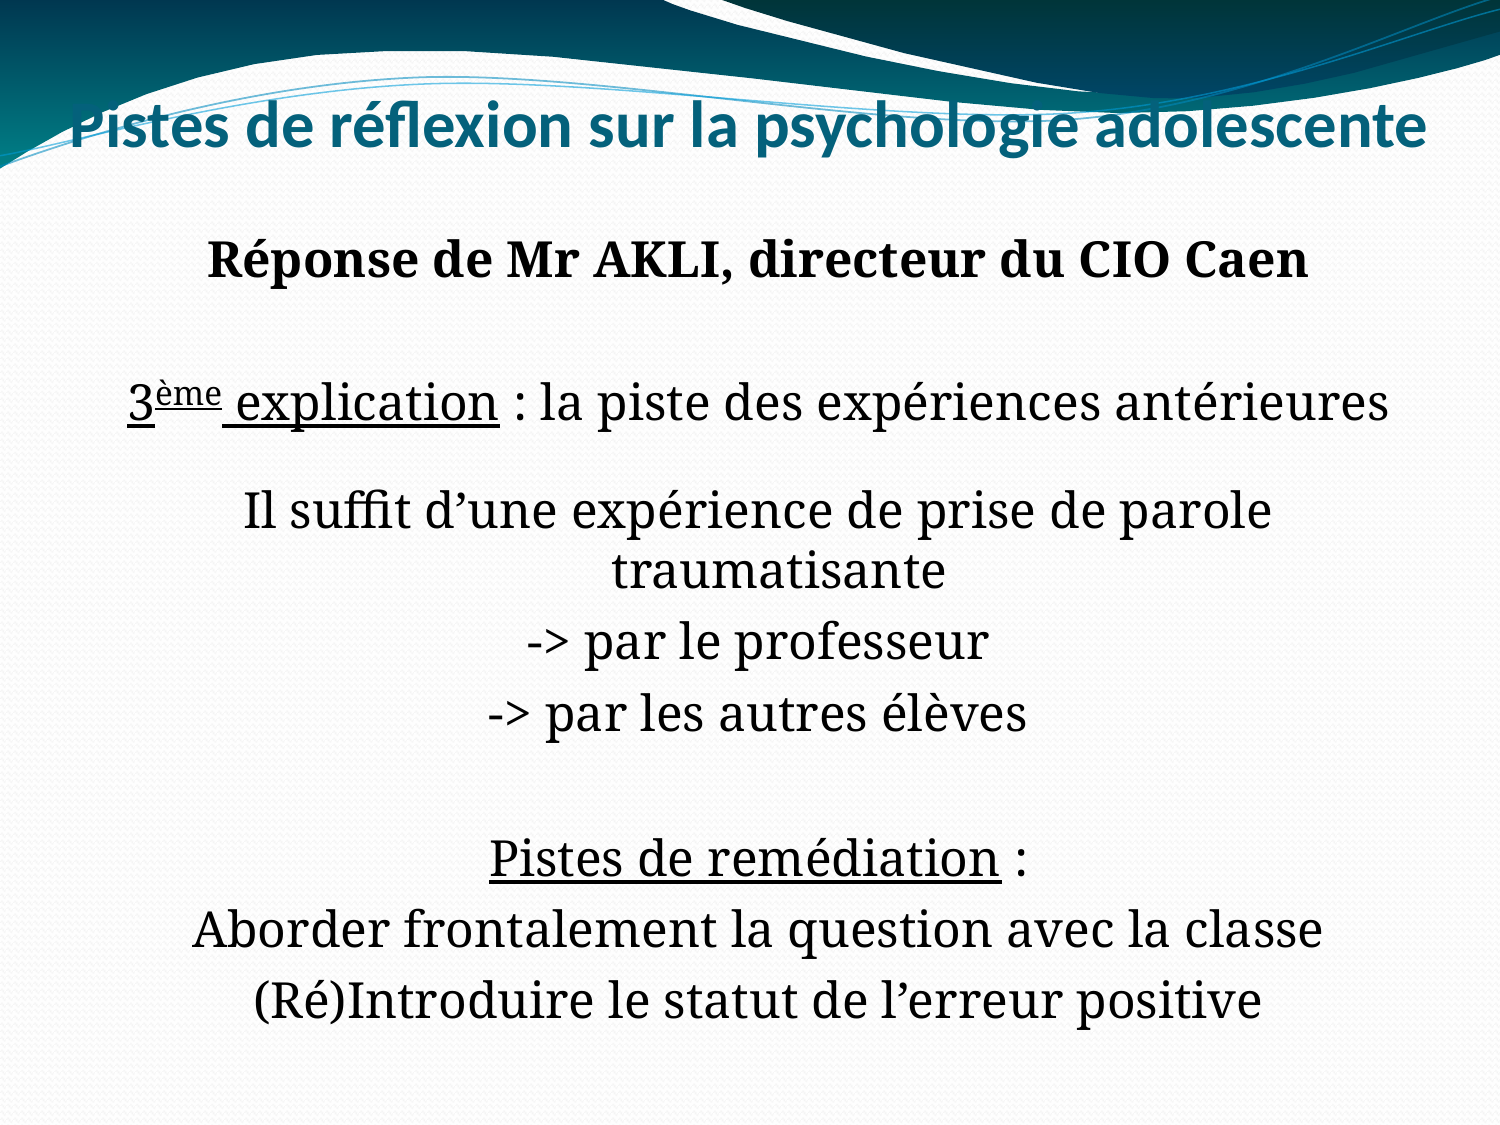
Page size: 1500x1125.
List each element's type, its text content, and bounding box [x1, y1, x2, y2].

list Réponse de Mr AKLI, directeur du CIO Caen 3ème explication : la piste des expériences antérieures Il suffit d’une expérience de prise de parole traumatisante -> par le professeur -> par les autres élèves Pistes de remédiation : Aborder frontalement la question avec la classe (Ré)Introduire le statut de l’erreur positive [29, 219, 1471, 1038]
title Pistes de réflexion sur la psychologie adolescente [0, 54, 1500, 161]
